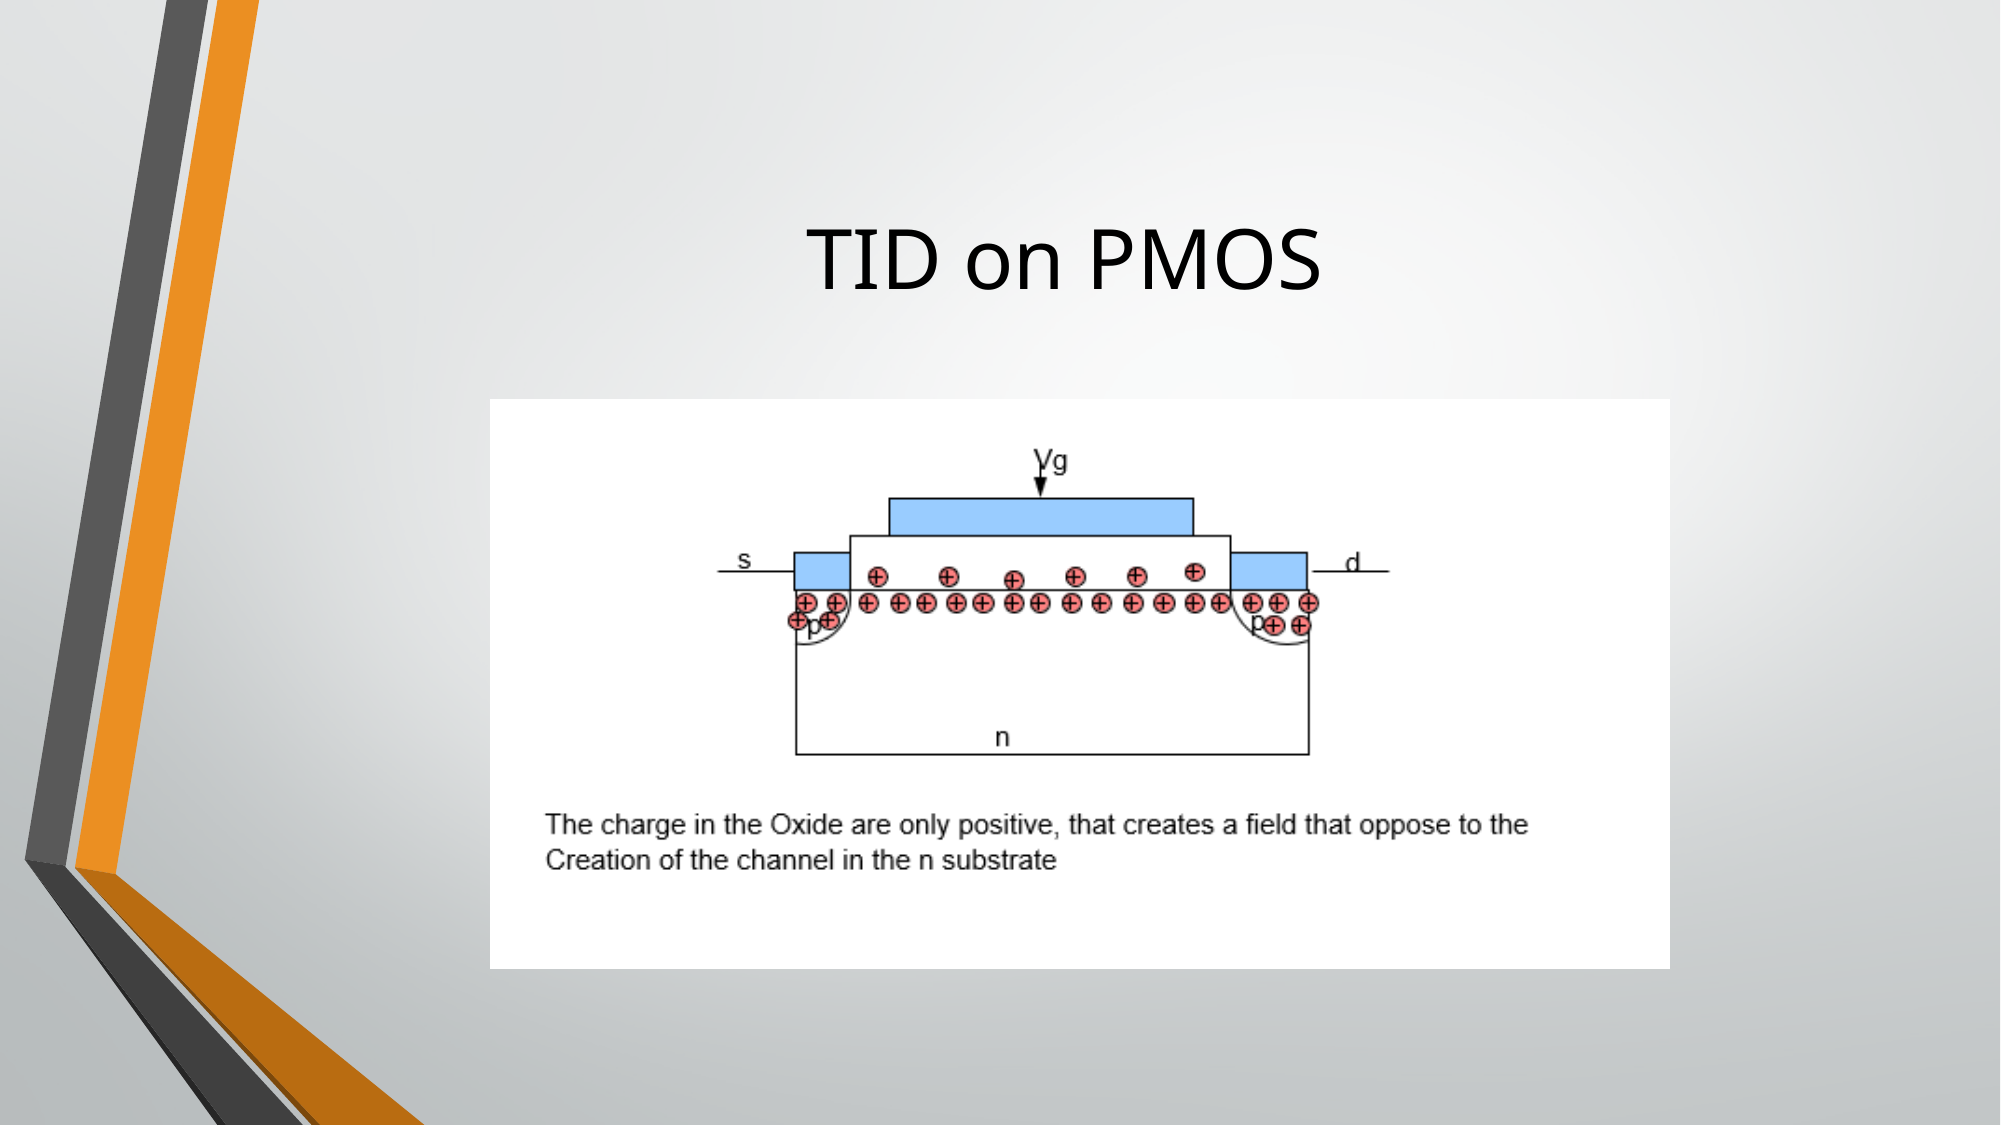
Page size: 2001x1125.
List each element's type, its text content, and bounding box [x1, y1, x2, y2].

picture [490, 399, 1670, 969]
title TID on PMOS [243, 112, 1887, 400]
